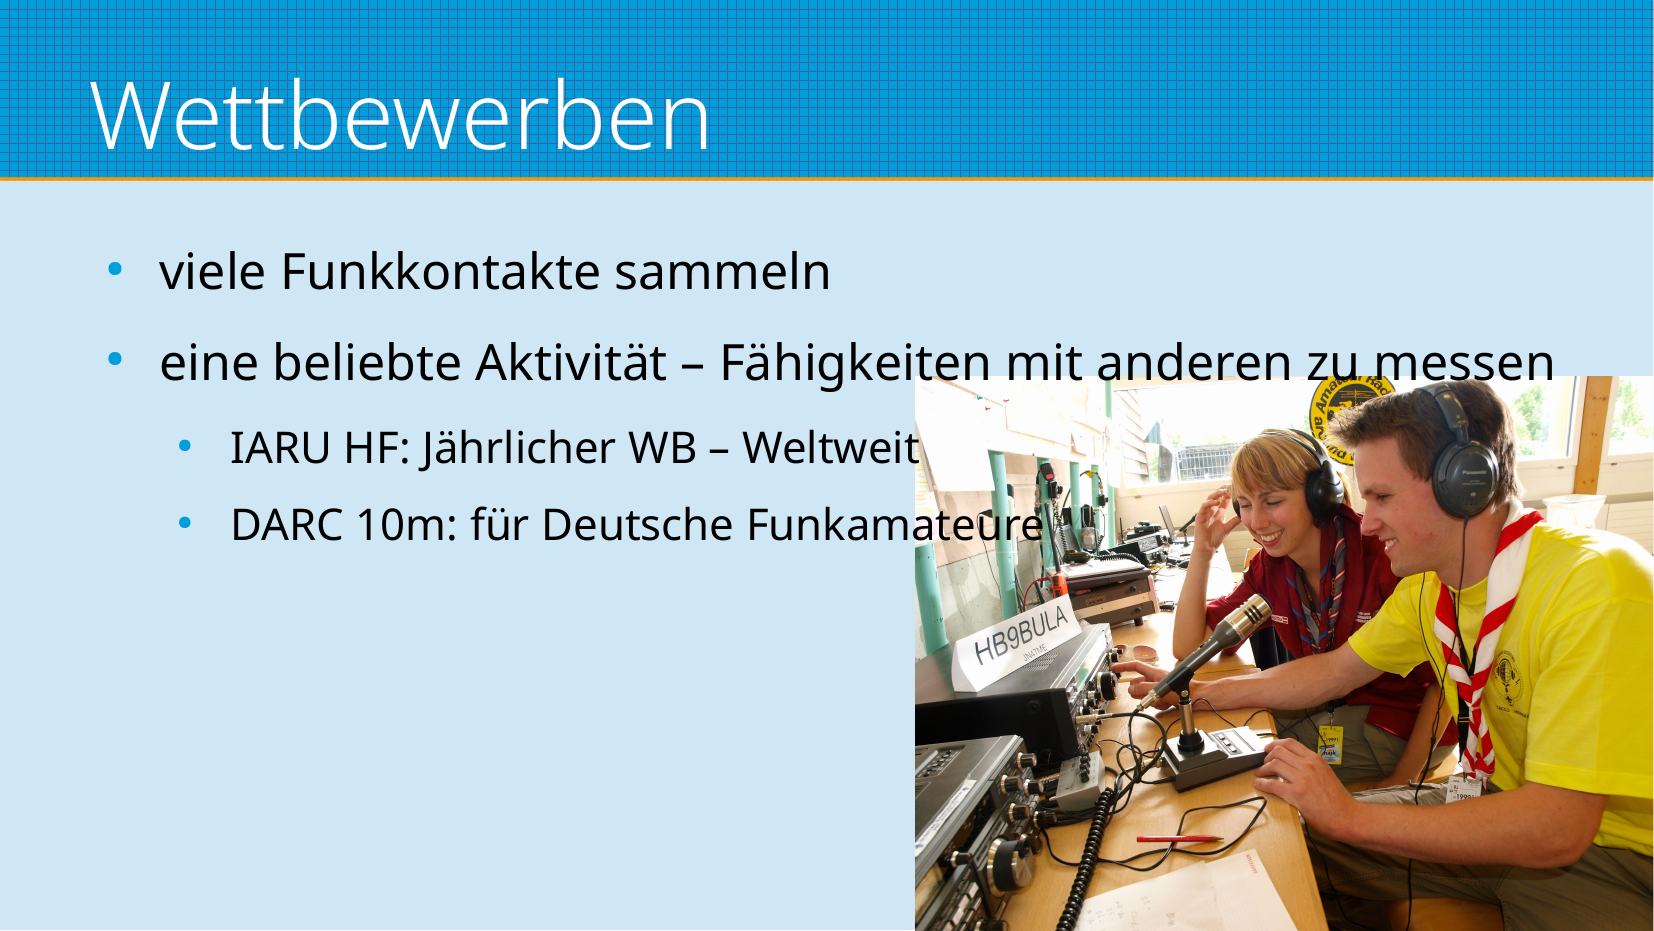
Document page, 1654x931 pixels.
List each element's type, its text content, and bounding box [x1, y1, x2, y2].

list viele Funkkontakte sammeln eine beliebte Aktivität – Fähigkeiten mit anderen zu messen IARU HF: Jährlicher WB – Weltweit DARC 10m: für Deutsche Funkamateure [88, 236, 1565, 813]
title Wettbewerben [88, 14, 1565, 178]
picture [915, 376, 1654, 931]
